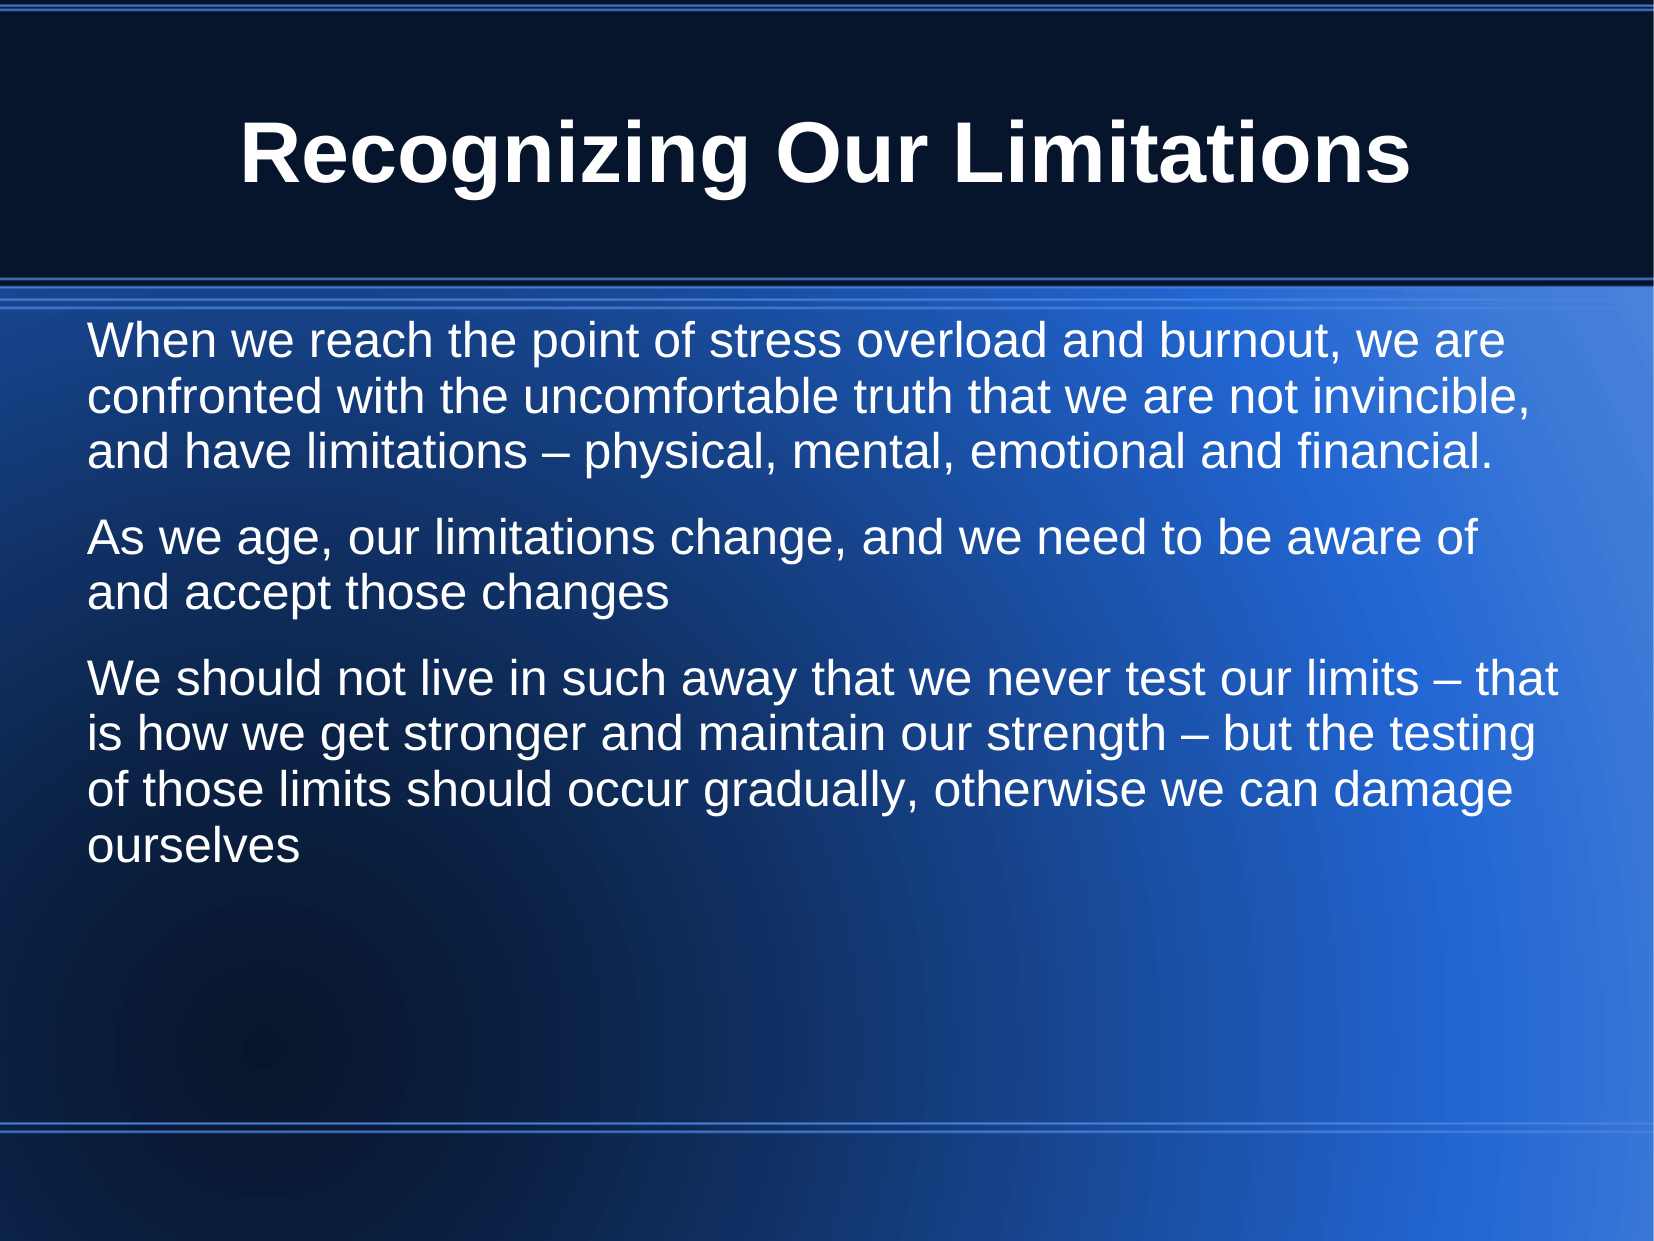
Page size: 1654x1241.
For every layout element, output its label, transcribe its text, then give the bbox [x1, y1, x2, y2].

title Recognizing Our Limitations [82, 49, 1571, 257]
picture [0, 0, 1654, 1241]
list When we reach the point of stress overload and burnout, we are confronted with the uncomfortable truth that we are not invincible, and have limitations – physical, mental, emotional and financial. As we age, our limitations change, and we need to be aware of and accept those changes We should not live in such away that we never test our limits – that is how we get stronger and maintain our strength – but the testing of those limits should occur gradually, otherwise we can damage ourselves [86, 312, 1576, 1044]
